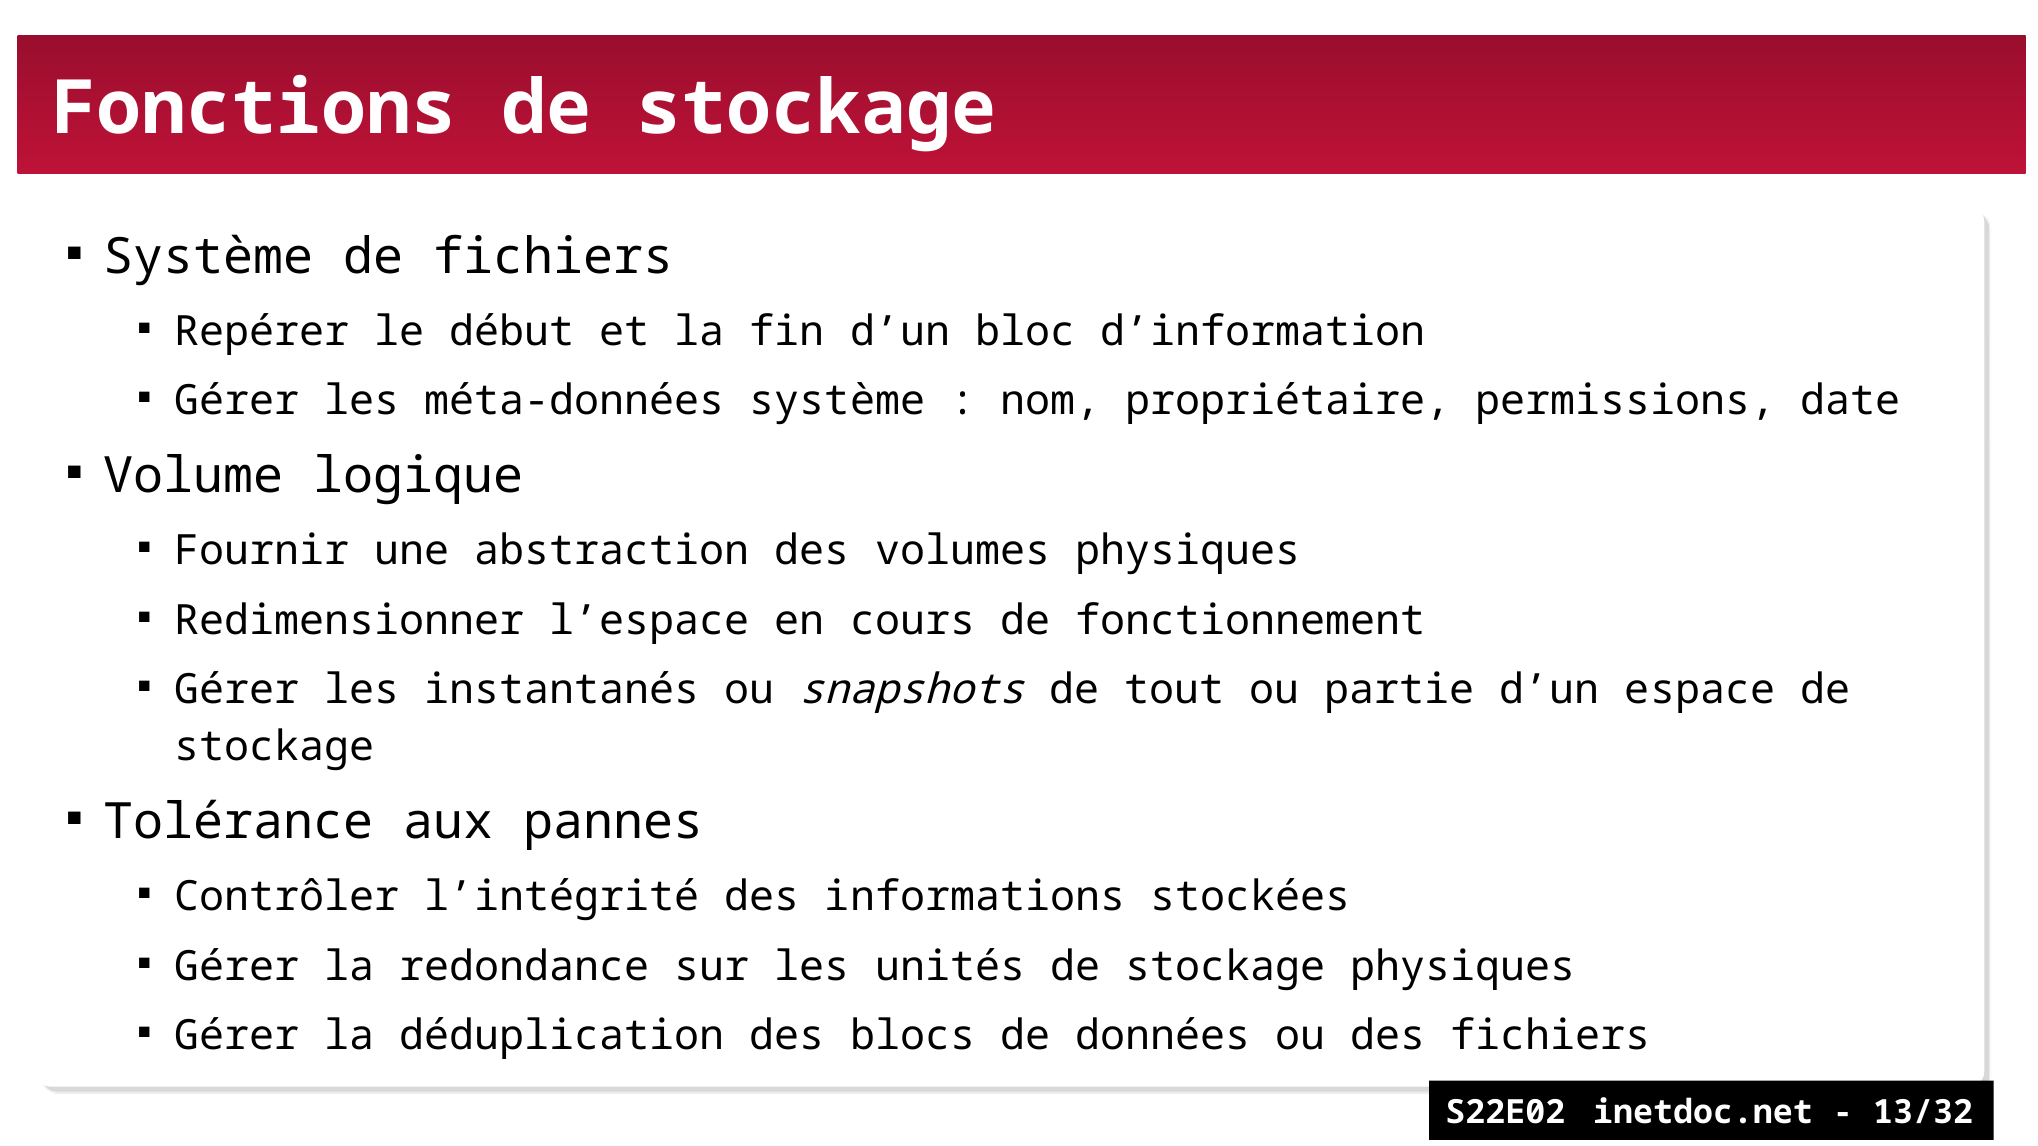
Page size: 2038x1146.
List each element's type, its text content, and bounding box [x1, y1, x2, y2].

text_box Fonctions de stockage [17, 35, 2026, 174]
text_box Système de fichiers Repérer le début et la fin d’un bloc d’information Gérer les méta-données système : nom, propriétaire, permissions, date Volume logique Fournir une abstraction des volumes physiques Redimensionner l’espace en cours de fonctionnement Gérer les instantanés ou snapshots de tout ou partie d’un espace de stockage Tolérance aux pannes Contrôler l’intégrité des informations stockées Gérer la redondance sur les unités de stockage physiques Gérer la déduplication des blocs de données ou des fichiers [35, 206, 1985, 1087]
text_box S22E02 inetdoc.net - 32/32 [1429, 1080, 1994, 1140]
